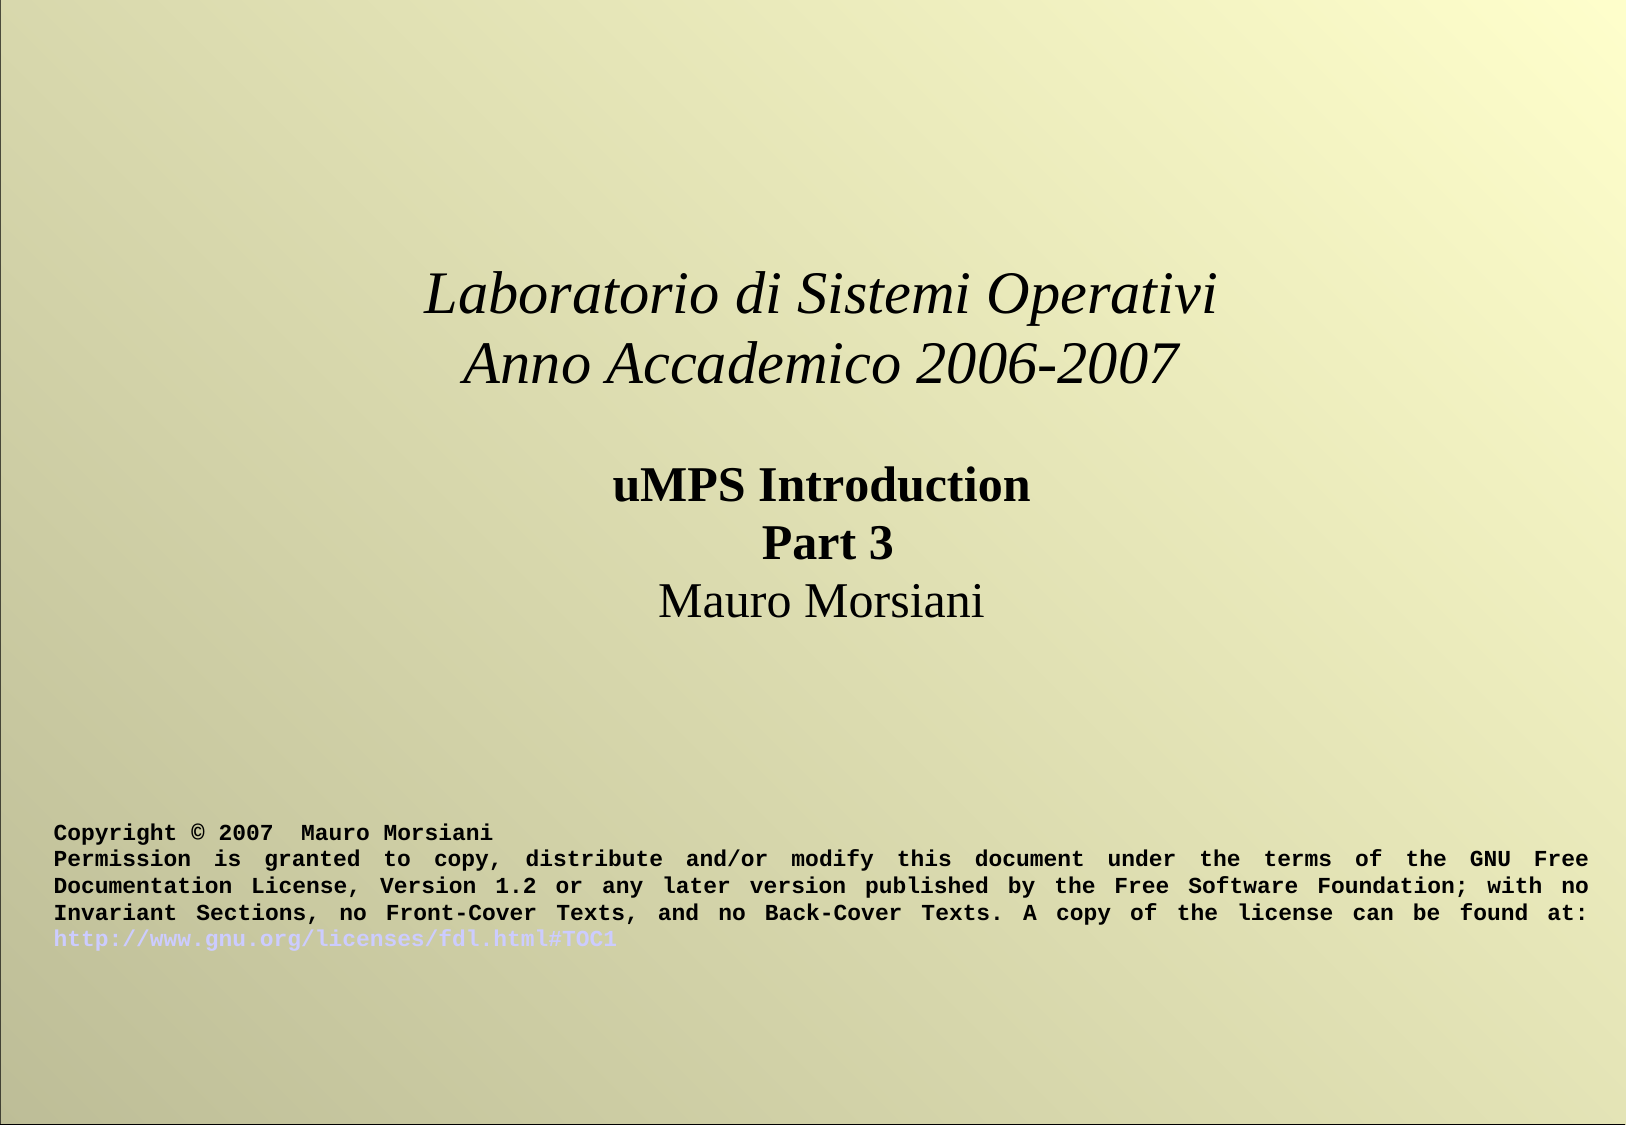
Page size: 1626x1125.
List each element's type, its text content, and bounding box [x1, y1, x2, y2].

text_box Laboratorio di Sistemi Operativi Anno Accademico 2006-2007 uMPS Introduction Part 3 Mauro Morsiani Copyright © 2007 Mauro Morsiani Permission is granted to copy, distribute and/or modify this document under the terms of the GNU Free Documentation License, Version 1.2 or any later version published by the Free Software Foundation; with no Invariant Sections, no Front-Cover Texts, and no Back-Cover Texts. A copy of the license can be found at: http://www.gnu.org/licenses/fdl.html#TOC1 [53, 48, 1590, 982]
text_box [0, 0, 1626, 1125]
